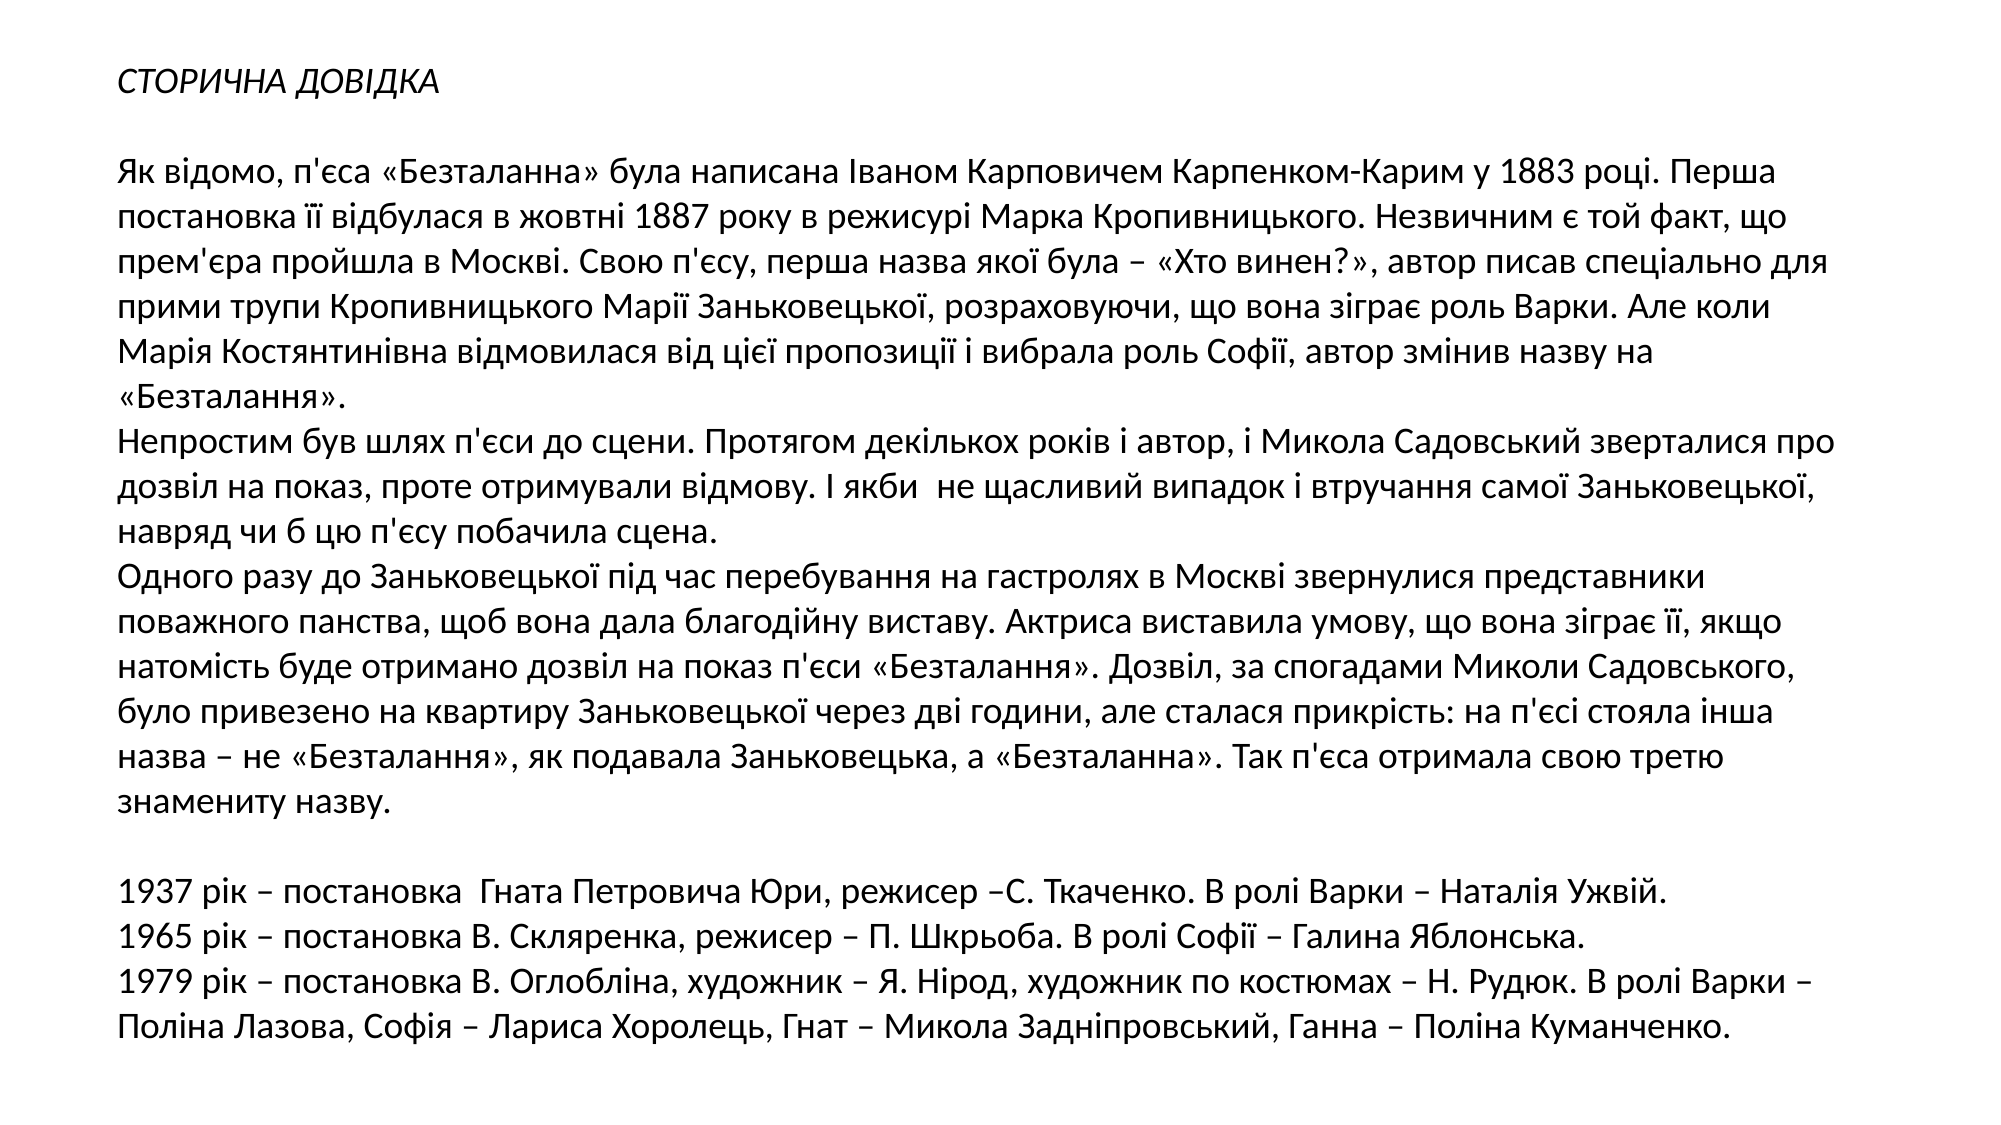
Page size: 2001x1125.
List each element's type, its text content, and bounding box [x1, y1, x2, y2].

text_box СТОРИЧНА ДОВІДКА Як відомо, п'єса «Безталанна» була написана Іваном Карповичем Карпенком-Карим у 1883 році. Перша постановка її відбулася в жовтні 1887 року в режисурі Марка Кропивницького. Незвичним є той факт, що прем'єра пройшла в Москві. Свою п'єсу, перша назва якої була – «Хто винен?», автор писав спеціально для прими трупи Кропивницького Марії Заньковецької, розраховуючи, що вона зіграє роль Варки. Але коли Марія Костянтинівна відмовилася від цієї пропозиції і вибрала роль Софії, автор змінив назву на «Безталання». Непростим був шлях п'єси до сцени. Протягом декількох років і автор, і Микола Садовський зверталися про дозвіл на показ, проте отримували відмову. І якби не щасливий випадок і втручання самої Заньковецької, навряд чи б цю п'єсу побачила сцена. Одного разу до Заньковецької під час перебування на гастролях в Москві звернулися представники поважного панства, щоб вона дала благодійну виставу. Актриса виставила умову, що вона зіграє її, якщо натомість буде отримано дозвіл на показ п'єси «Безталання». Дозвіл, за спогадами Миколи Садовського, було привезено на квартиру Заньковецької через дві години, але сталася прикрість: на п'єсі стояла інша назва – не «Безталання», як подавала Заньковецька, а «Безталанна». Так п'єса отримала свою третю знамениту назву. 1937 рік – постановка Гната Петровича Юри, режисер –С. Ткаченко. В ролі Варки – Наталія Ужвій. 1965 рік – постановка В. Скляренка, режисер – П. Шкрьоба. В ролі Софії – Галина Яблонська. 1979 рік – постановка В. Оглобліна, художник – Я. Нірод, художник по костюмах – Н. Рудюк. В ролі Варки – Поліна Лазова, Софія – Лариса Хоролець, Гнат – Микола Задніпровський, Ганна – Поліна Куманченко. [102, 48, 1853, 1064]
